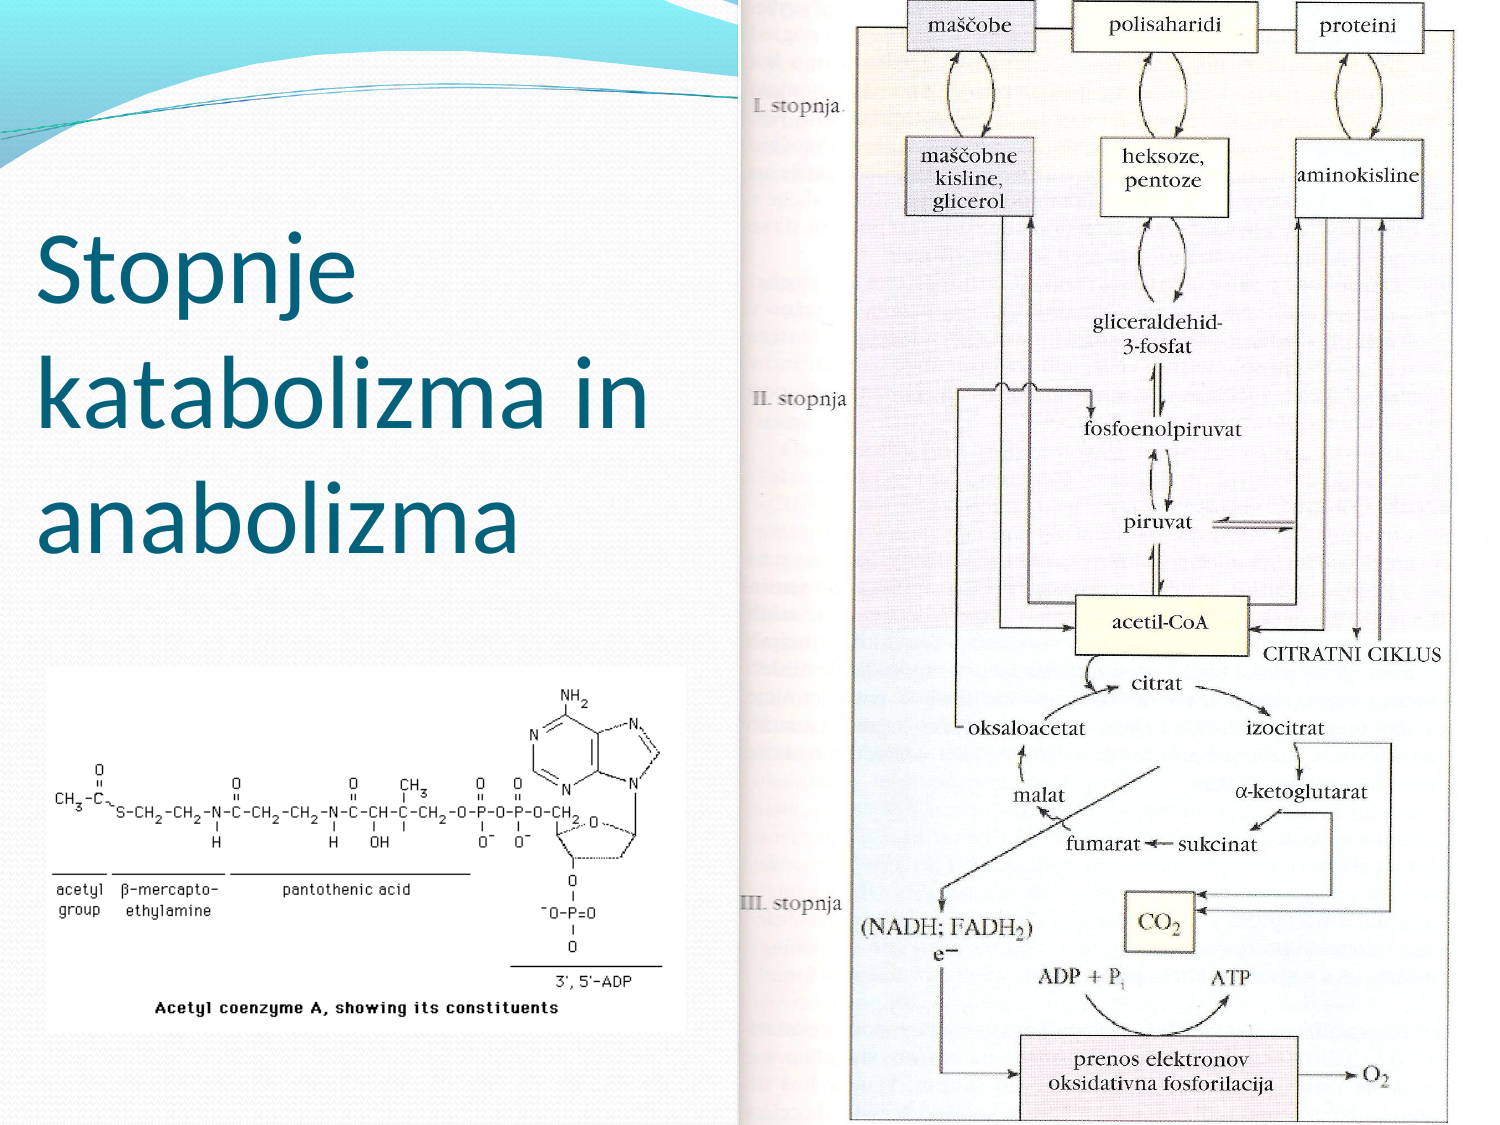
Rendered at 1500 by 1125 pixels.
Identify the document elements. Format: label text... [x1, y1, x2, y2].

text_box [737, 0, 1500, 1125]
title Stopnje katabolizma in anabolizma [35, 191, 687, 575]
picture [0, 0, 737, 1125]
